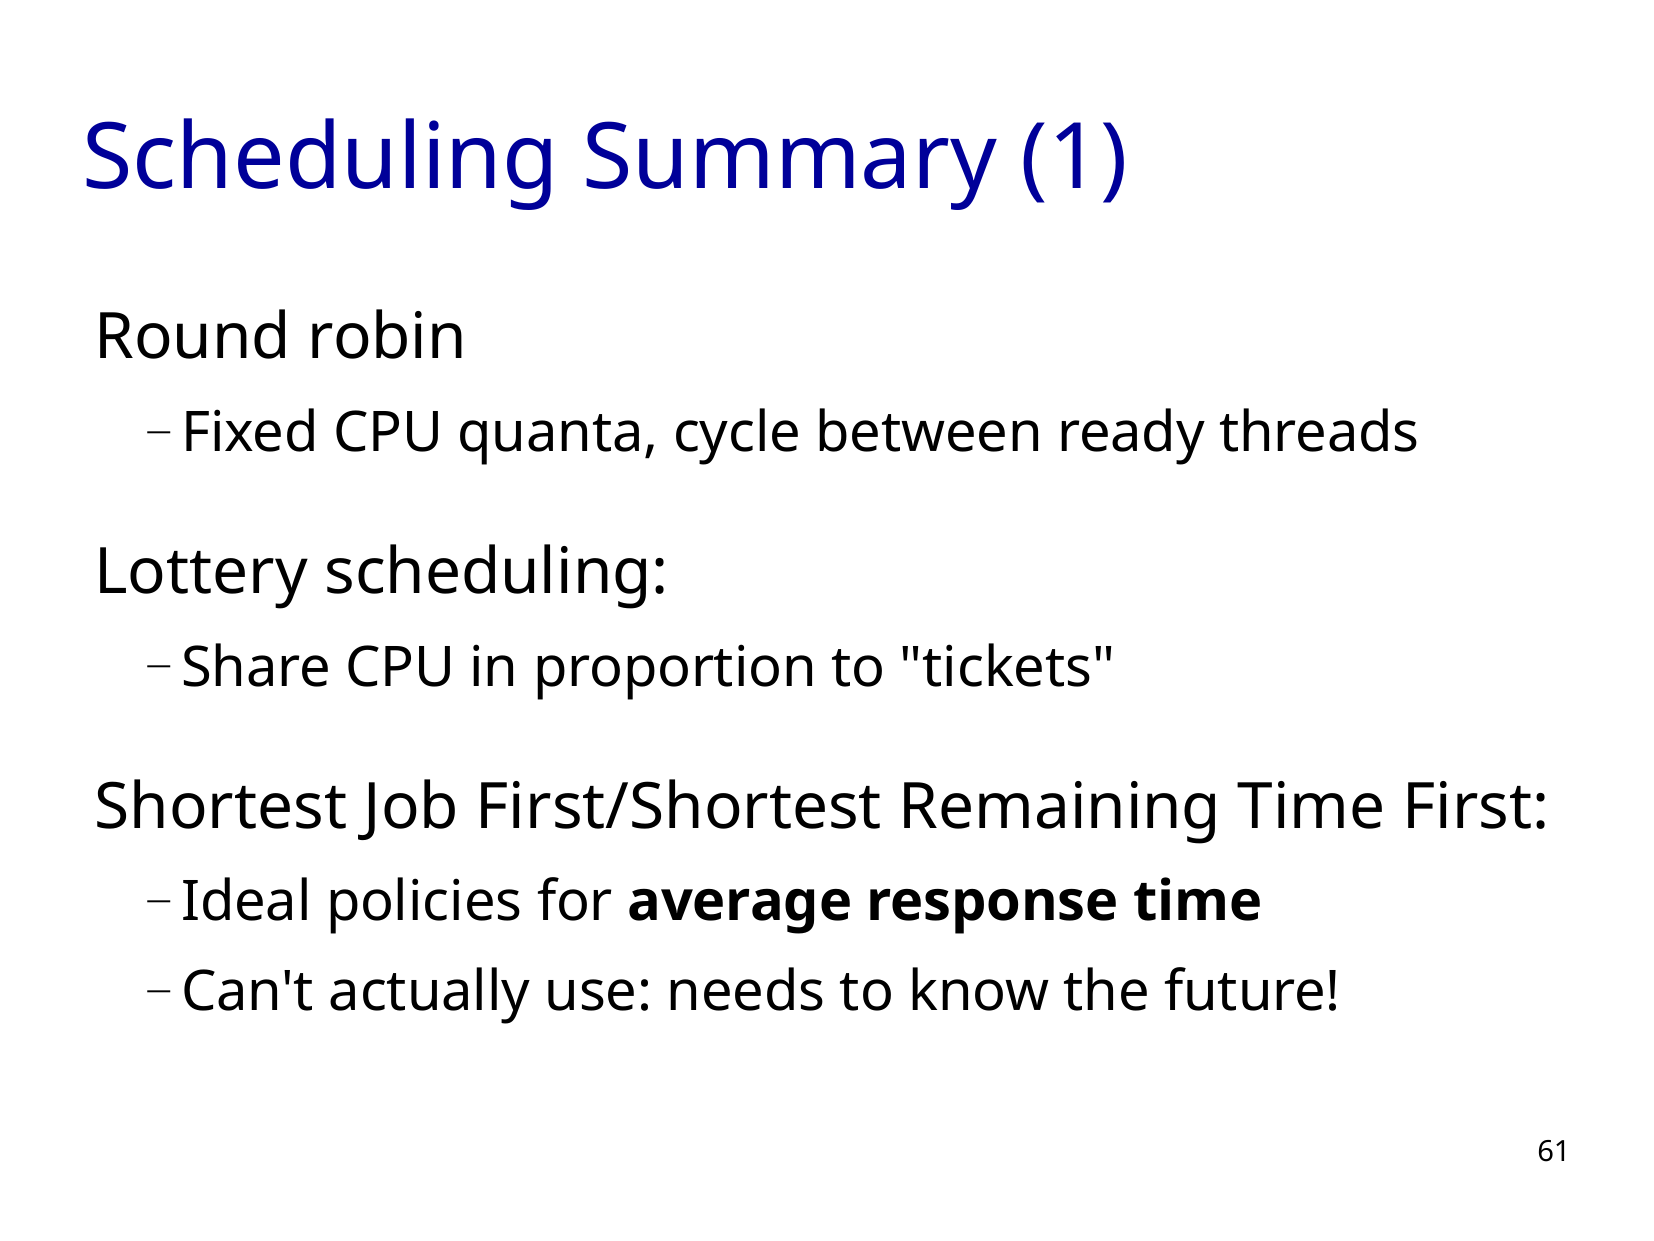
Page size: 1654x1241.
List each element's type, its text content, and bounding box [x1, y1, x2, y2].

title Scheduling Summary (1) [82, 49, 1571, 257]
list Round robin Fixed CPU quanta, cycle between ready threads Lottery scheduling: Share CPU in proportion to "tickets" Shortest Job First/Shortest Remaining Time First: Ideal policies for average response time Can't actually use: needs to know the future! [60, 290, 1571, 1096]
